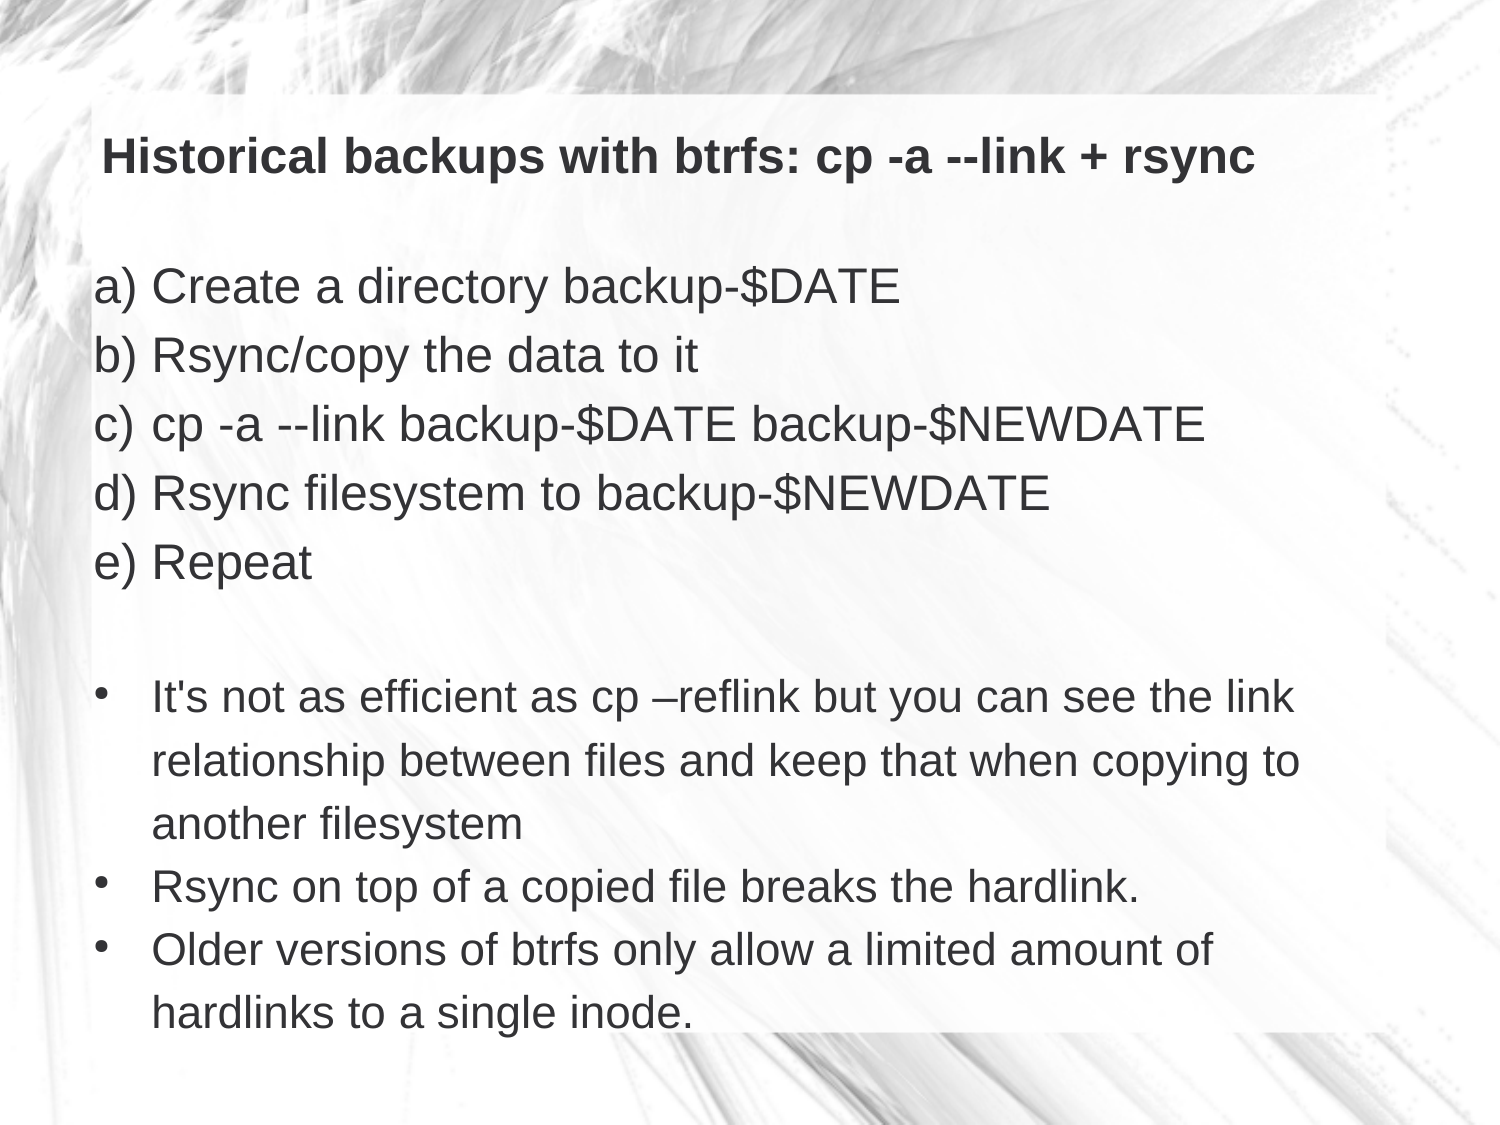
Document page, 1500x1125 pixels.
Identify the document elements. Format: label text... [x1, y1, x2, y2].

list Create a directory backup-$DATE Rsync/copy the data to it cp -a --link backup-$DATE backup-$NEWDATE Rsync filesystem to backup-$NEWDATE Repeat It's not as efficient as cp –reflink but you can see the link relationship between files and keep that when copying to another filesystem Rsync on top of a copied file breaks the hardlink. Older versions of btrfs only allow a limited amount of hardlinks to a single inode. [61, 229, 1412, 1066]
title Historical backups with btrfs: cp -a --link + rsync [61, 108, 1412, 205]
picture [0, 0, 1500, 1125]
